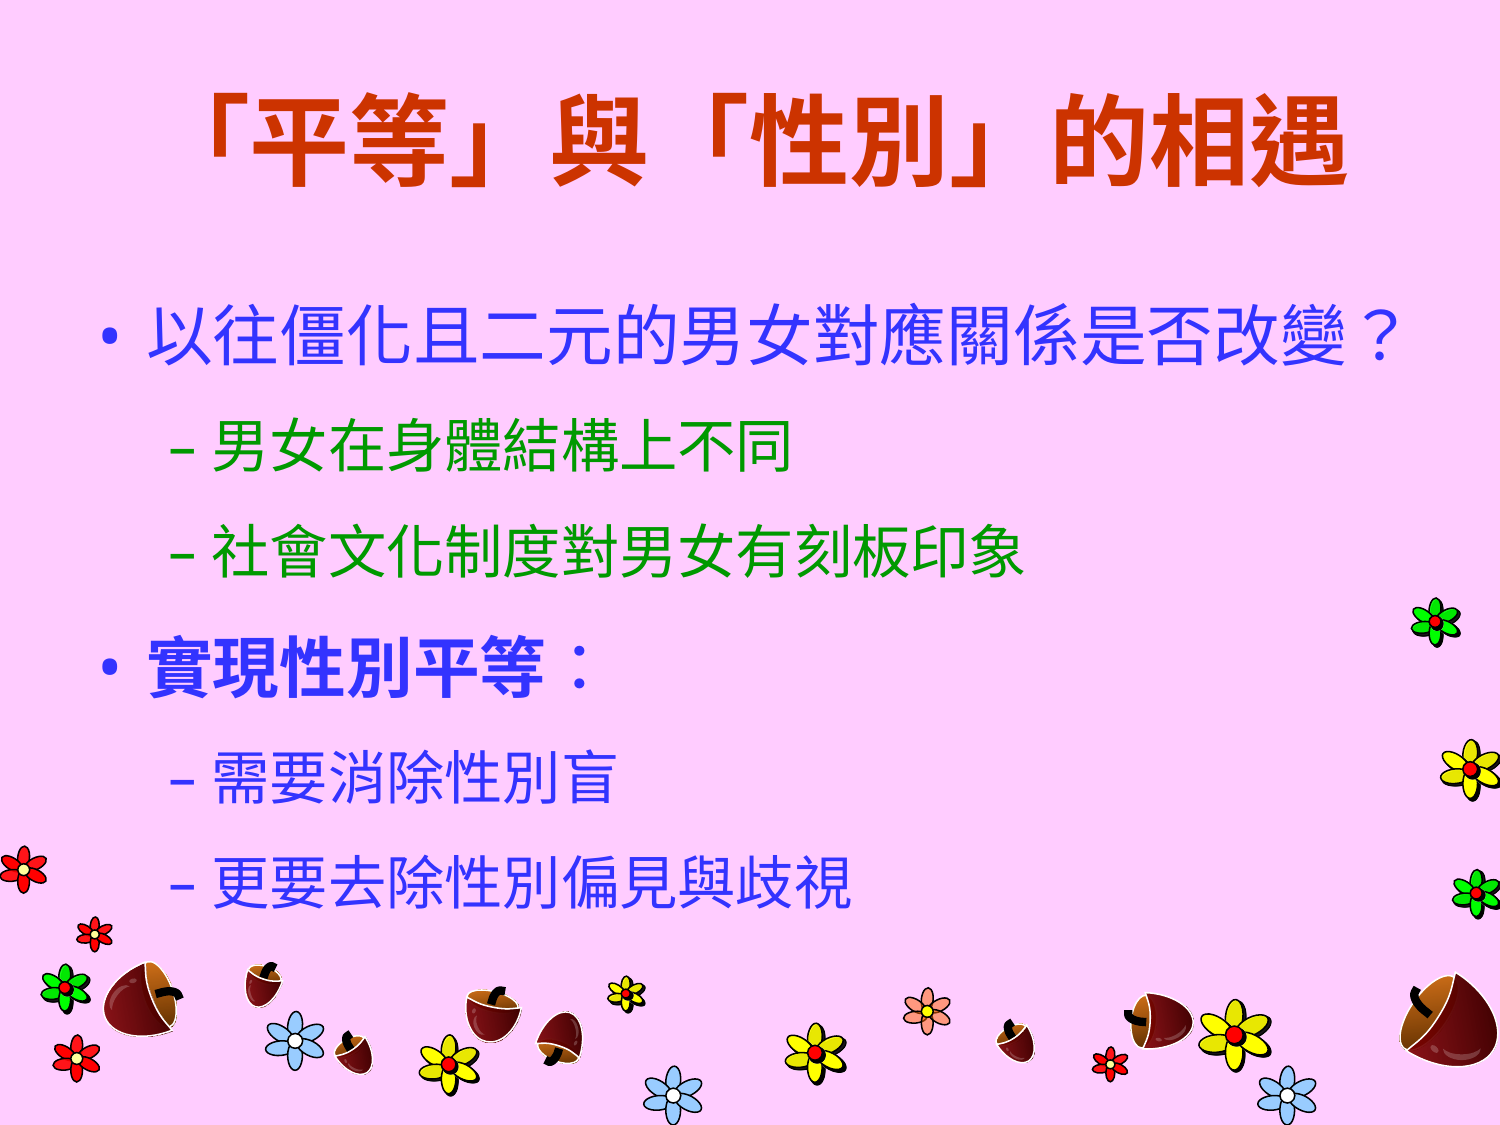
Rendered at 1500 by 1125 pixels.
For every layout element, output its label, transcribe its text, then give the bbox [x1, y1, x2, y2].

title 「平等」與「性別」的相遇 [75, 45, 1426, 233]
list 以往僵化且二元的男女對應關係是否改變？ 男女在身體結構上不同 社會文化制度對男女有刻板印象 實現性別平等： 需要消除性別盲 更要去除性別偏見與歧視 [75, 262, 1426, 1005]
